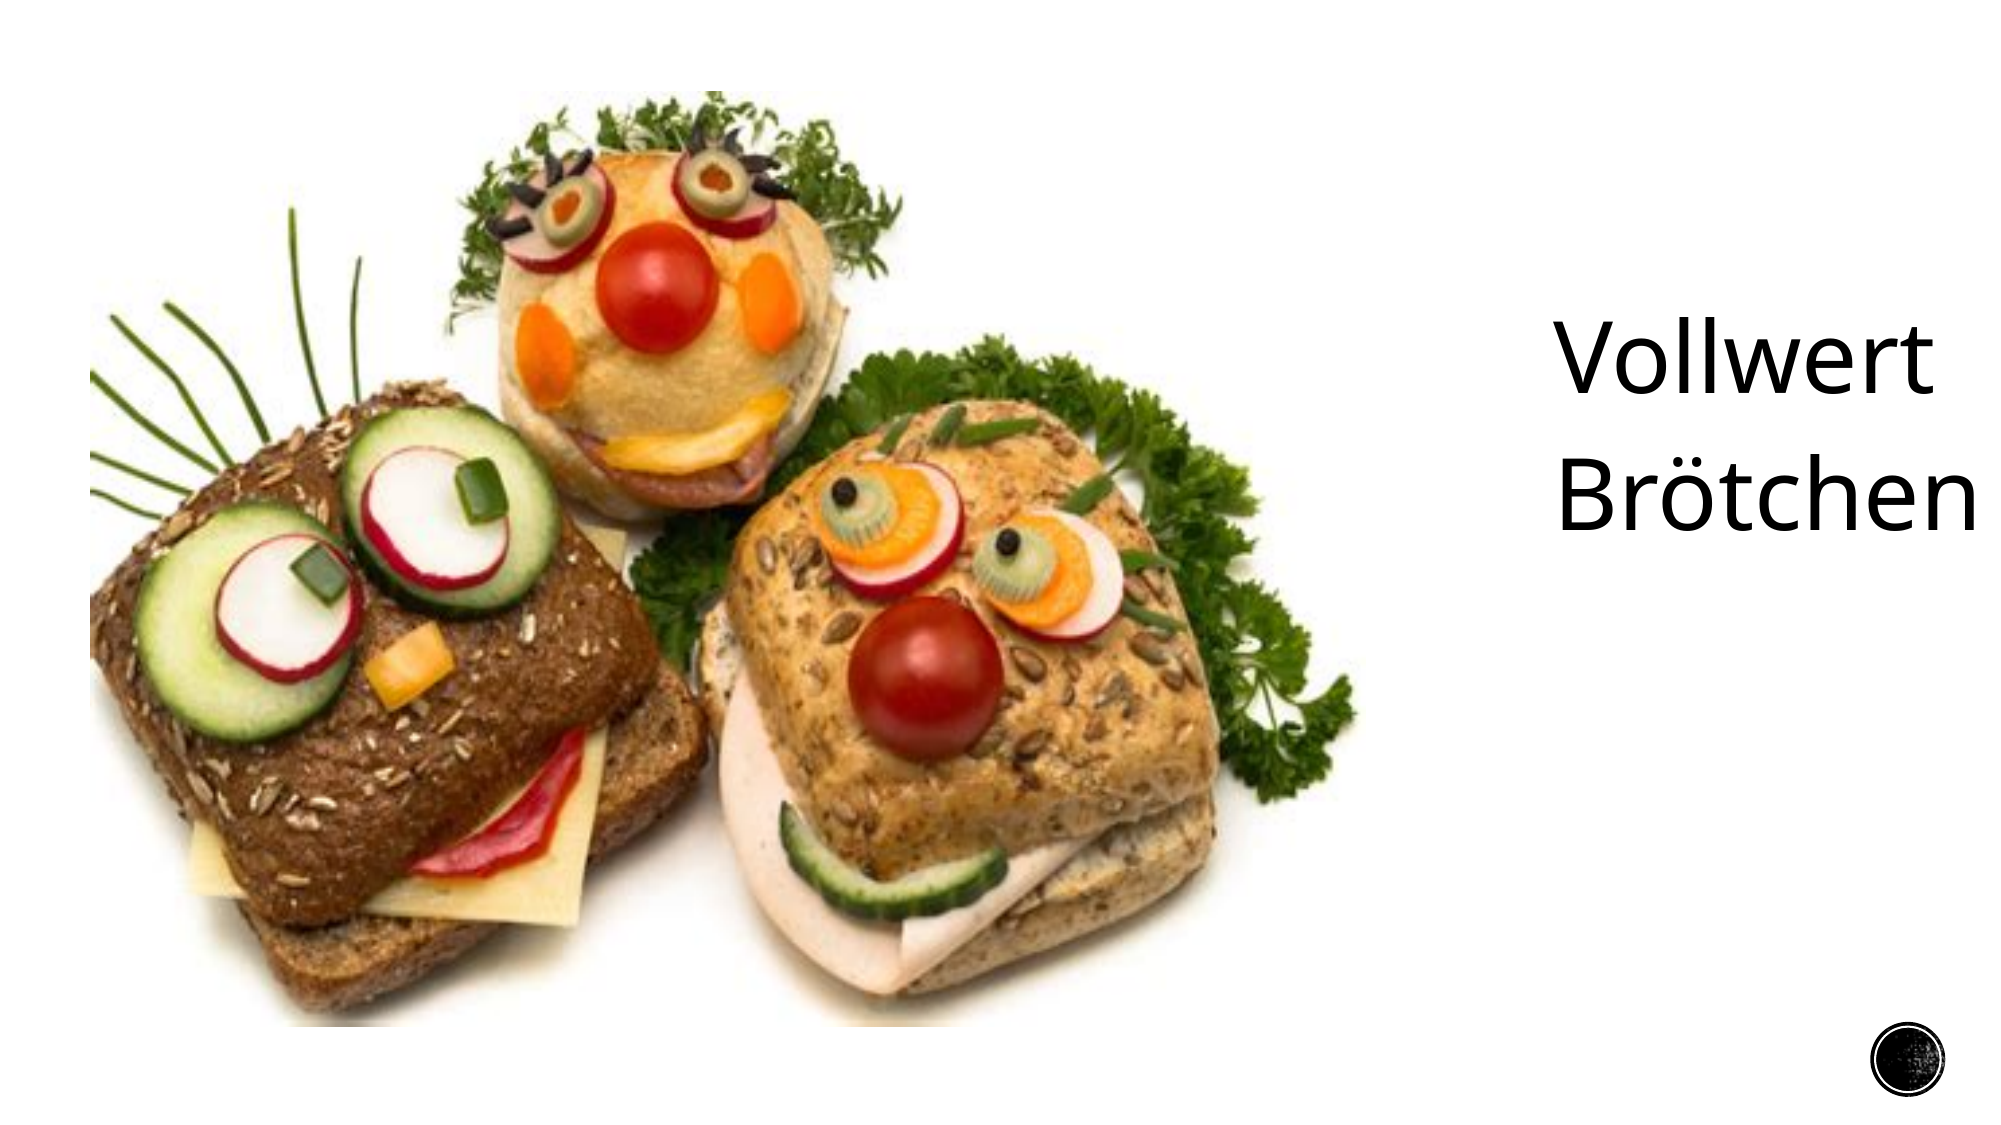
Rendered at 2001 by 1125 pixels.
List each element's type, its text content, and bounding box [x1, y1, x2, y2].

picture [90, 91, 1366, 1027]
text_box Vollwert Brötchen [1538, 279, 2000, 567]
